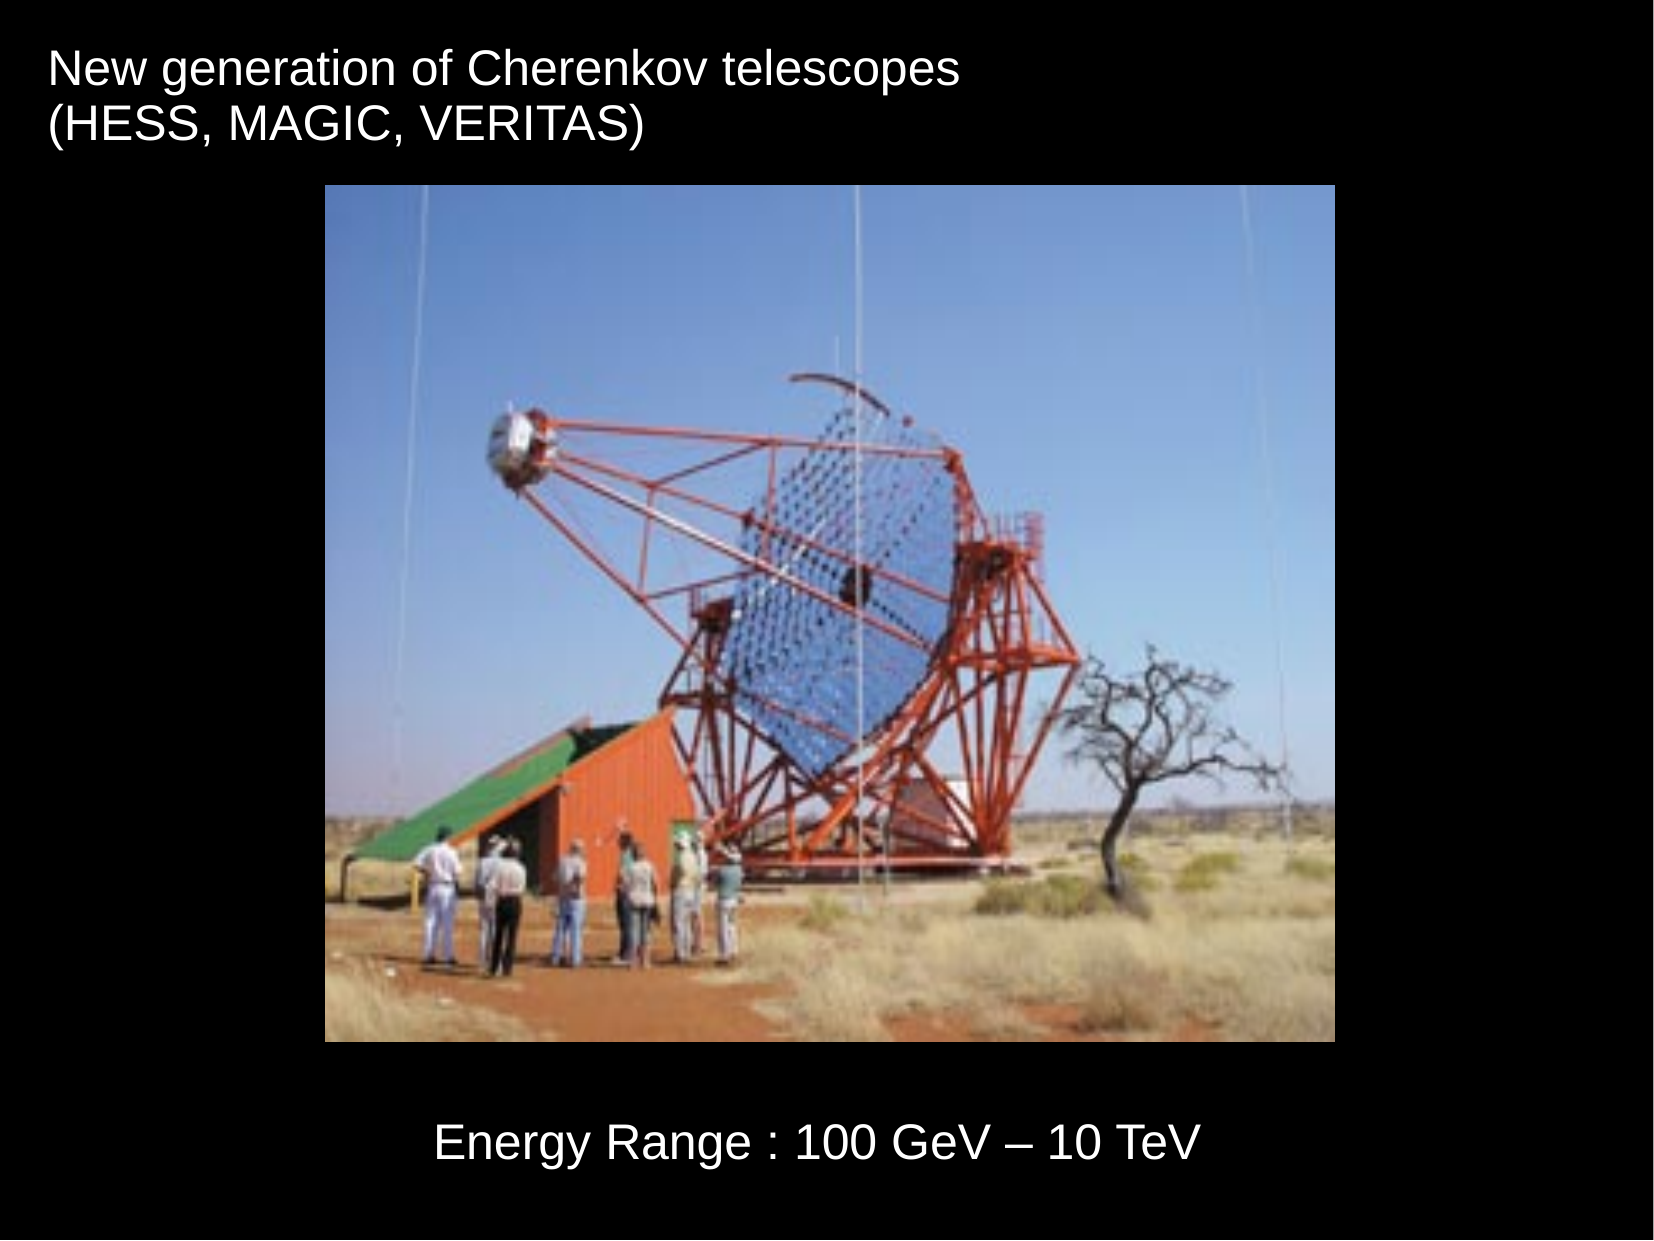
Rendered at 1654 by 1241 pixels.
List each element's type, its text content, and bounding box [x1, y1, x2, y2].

picture [325, 185, 1335, 1042]
text_box Energy Range : 100 GeV – 10 TeV [418, 1106, 1231, 1184]
text_box New generation of Cherenkov telescopes (HESS, MAGIC, VERITAS) [32, 32, 1580, 171]
